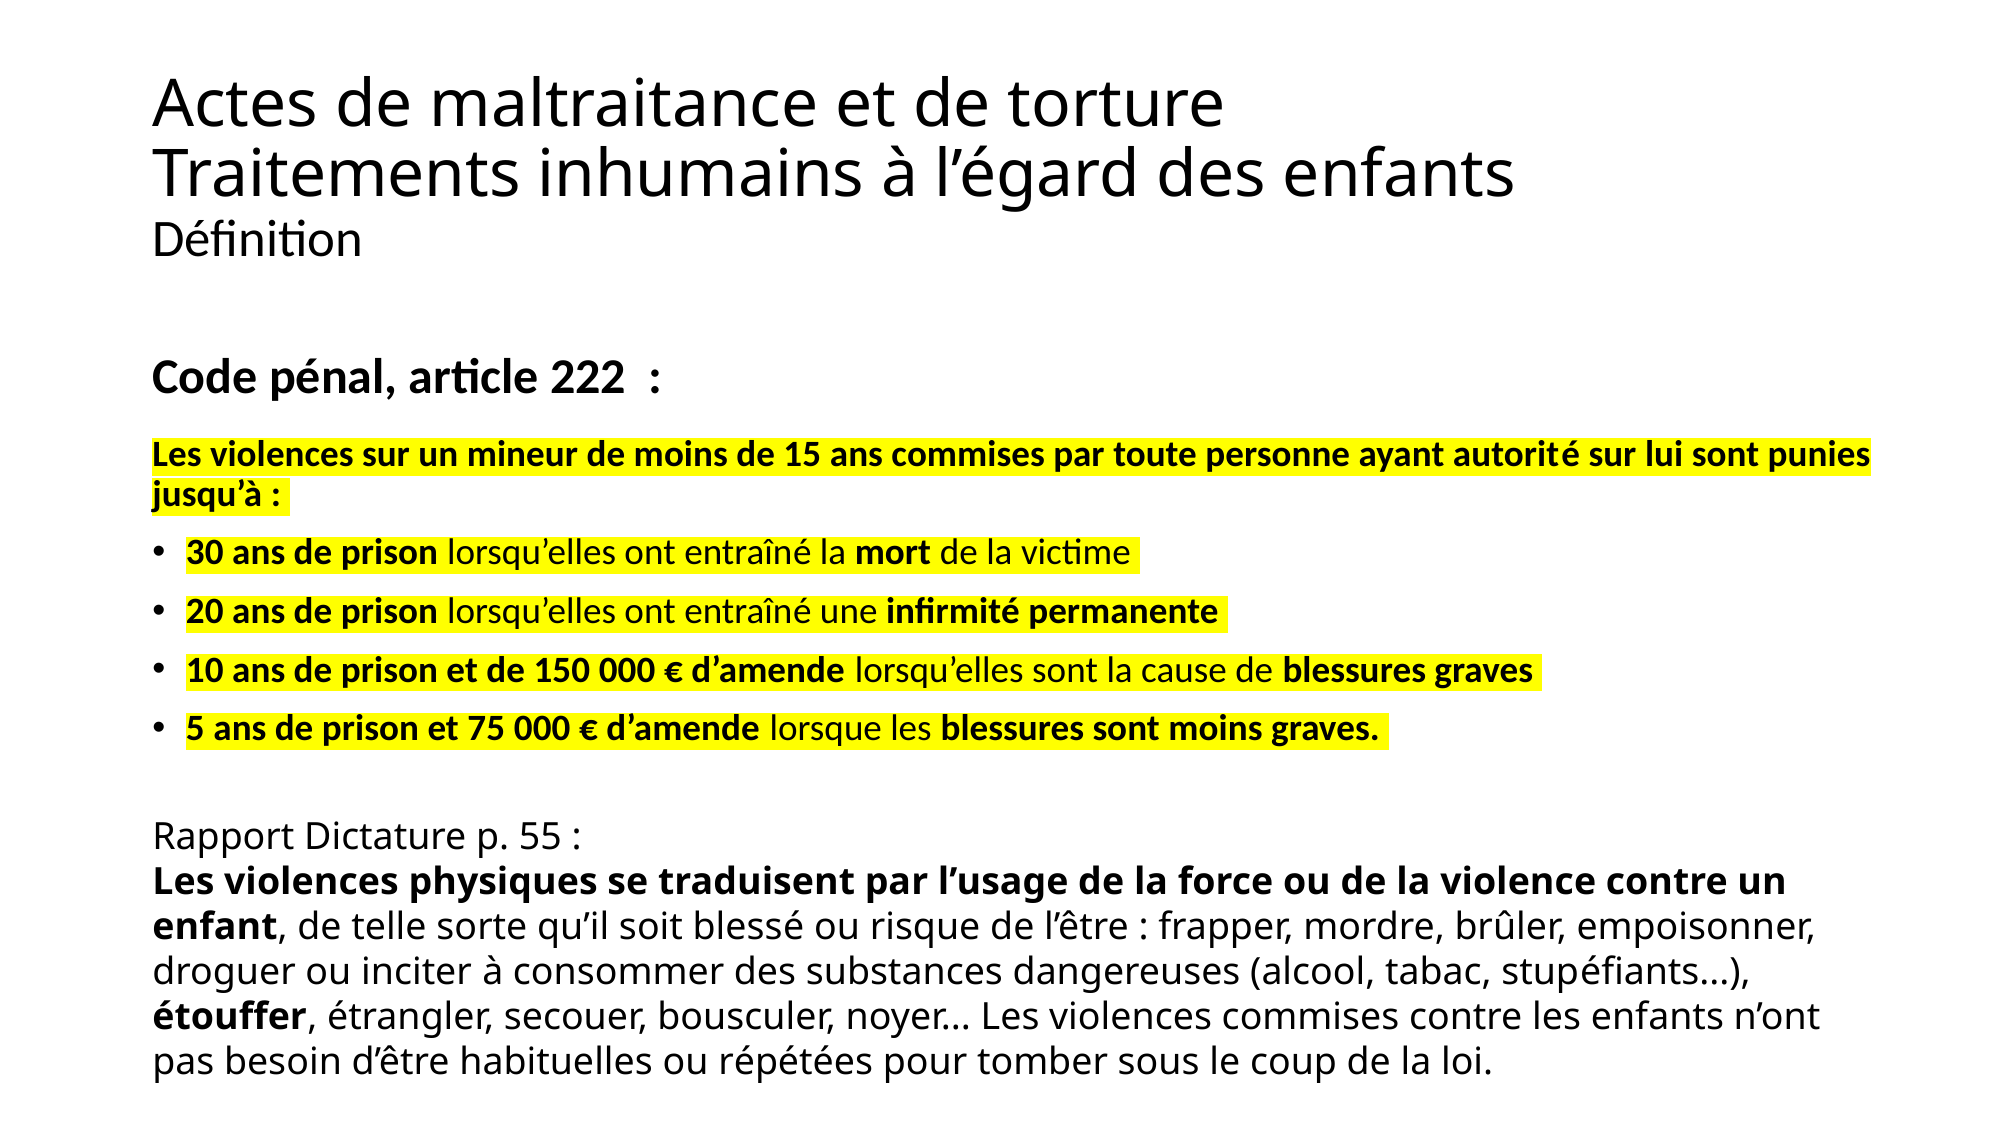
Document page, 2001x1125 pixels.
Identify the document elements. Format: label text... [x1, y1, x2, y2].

text_box Code pénal, article 222 : [137, 336, 1696, 412]
title Actes de maltraitance et de torture Traitements inhumains à l’égard des enfants Définition [137, 59, 1863, 278]
list Les violences sur un mineur de moins de 15 ans commises par toute personne ayant autorité sur lui sont punies jusqu’à : 30 ans de prison lorsqu’elles ont entraîné la mort de la victime 20 ans de prison lorsqu’elles ont entraîné une infirmité permanente 10 ans de prison et de 150 000 € d’amende lorsqu’elles sont la cause de blessures graves 5 ans de prison et 75 000 € d’amende lorsque les blessures sont moins graves. [137, 426, 1982, 760]
text_box Rapport Dictature p. 55 : Les violences physiques se traduisent par l’usage de la force ou de la violence contre un enfant, de telle sorte qu’il soit blessé ou risque de l’être : frapper, mordre, brûler, empoisonner, droguer ou inciter à consommer des substances dangereuses (alcool, tabac, stupéfiants...), étouffer, étrangler, secouer, bousculer, noyer... Les violences commises contre les enfants n’ont pas besoin d’être habituelles ou répétées pour tomber sous le coup de la loi. [137, 804, 1877, 1093]
